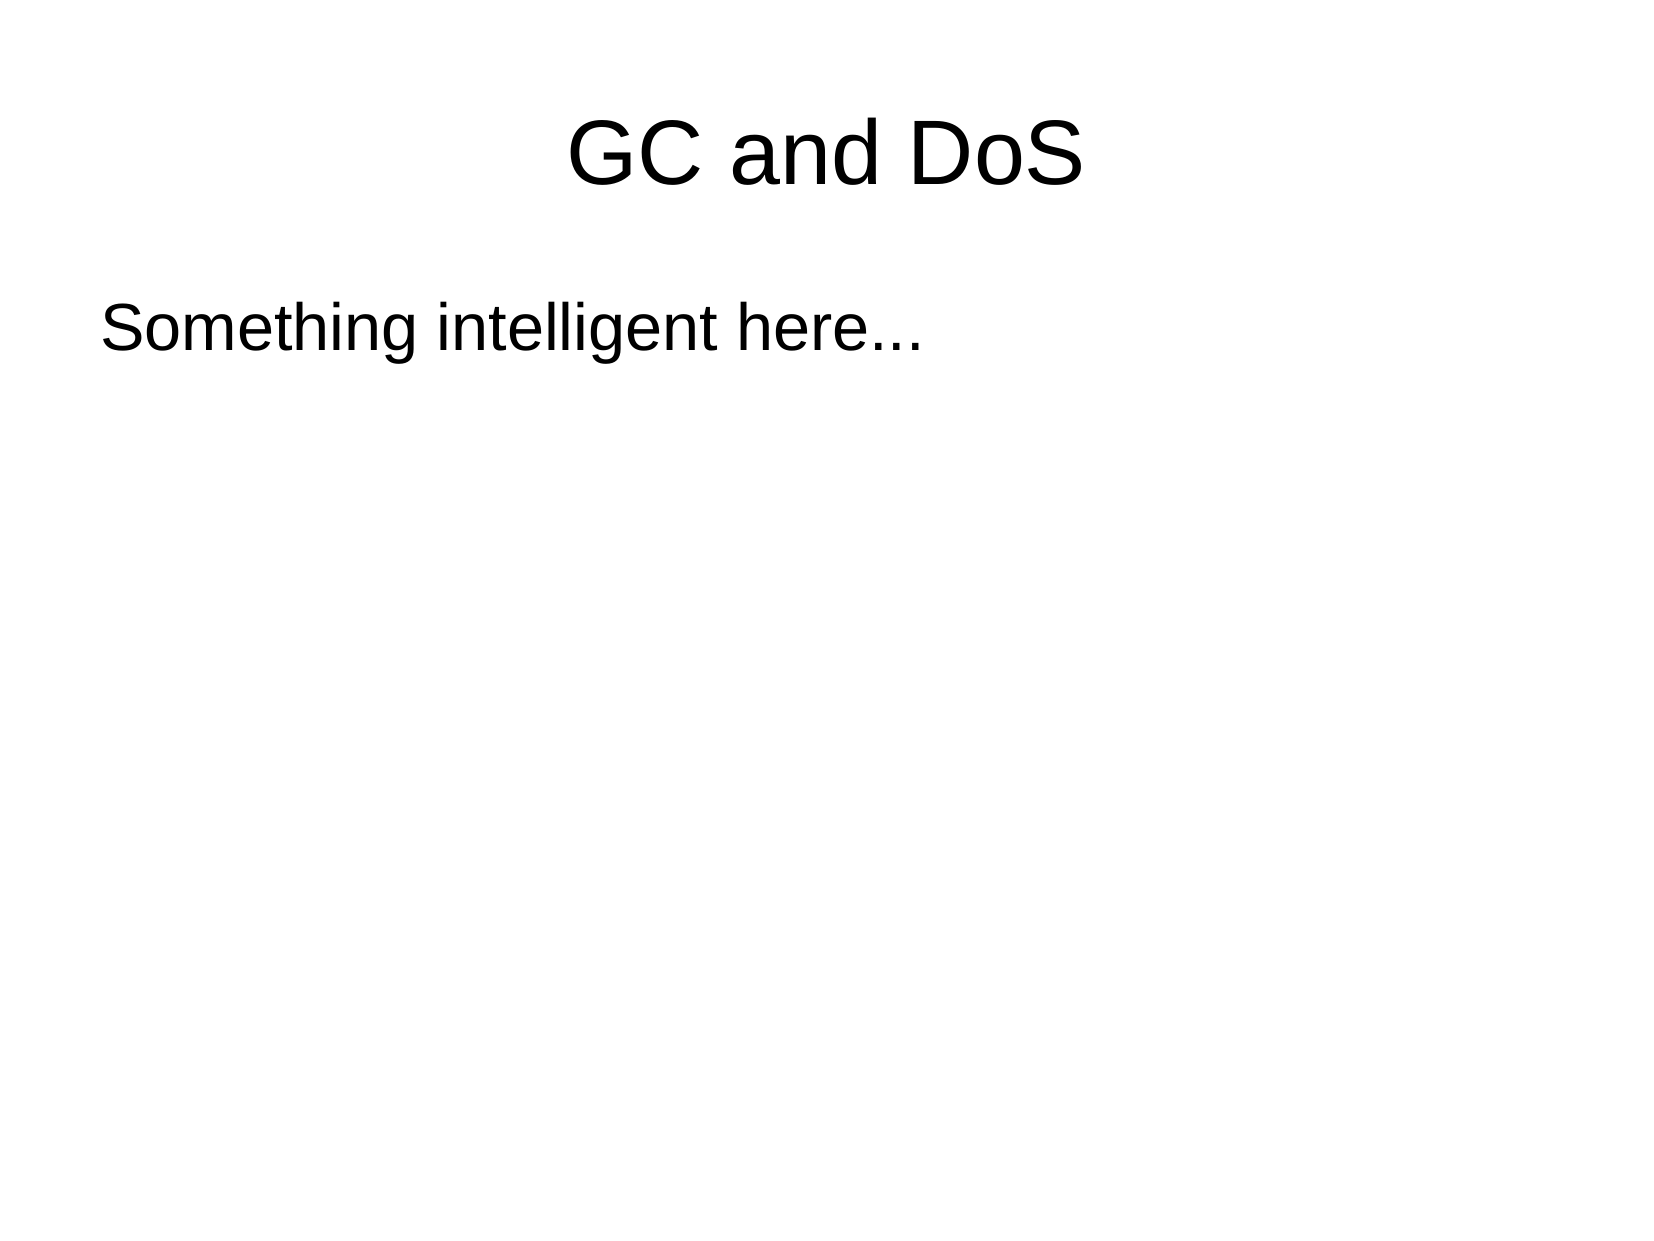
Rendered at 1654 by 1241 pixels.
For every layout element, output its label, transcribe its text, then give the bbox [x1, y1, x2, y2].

list Something intelligent here... [82, 290, 1571, 1109]
title GC and DoS [82, 49, 1571, 257]
